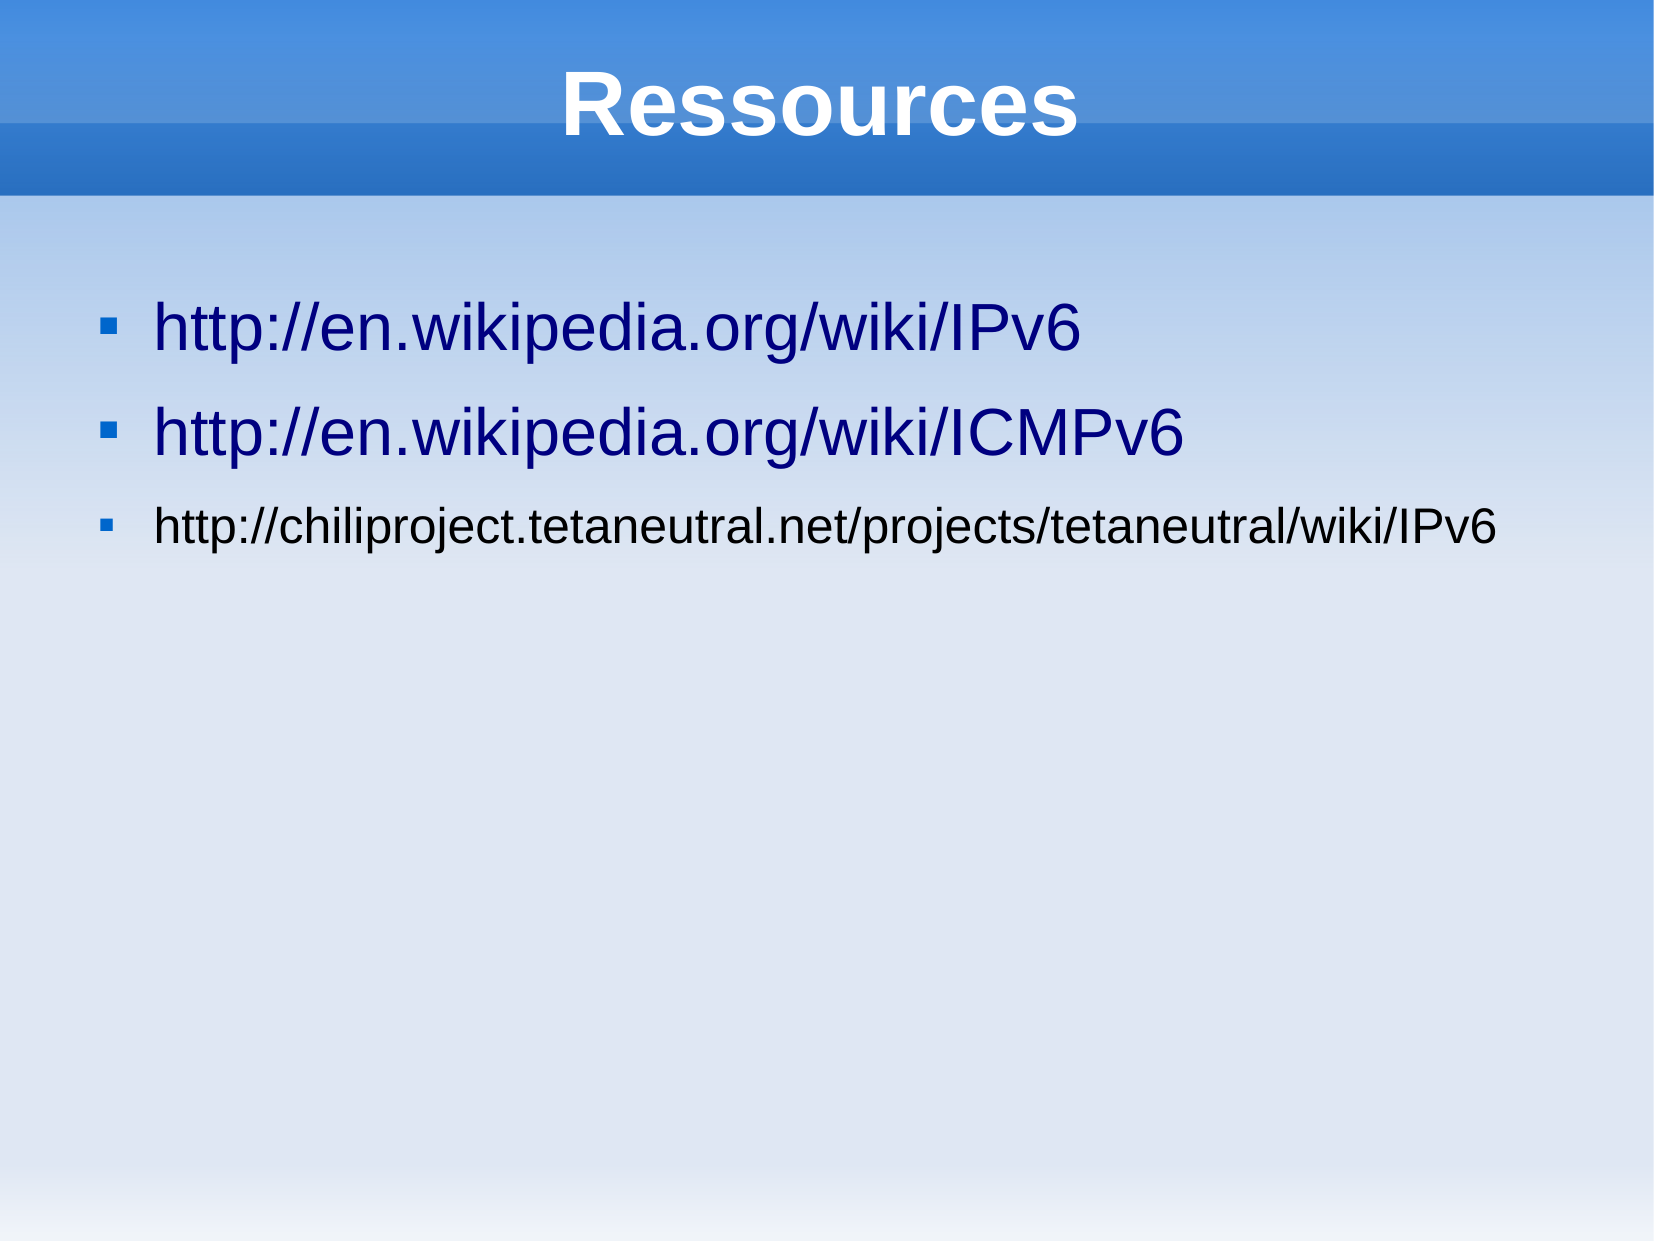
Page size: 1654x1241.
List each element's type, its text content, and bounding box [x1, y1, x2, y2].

title Ressources [76, 7, 1565, 200]
list http://en.wikipedia.org/wiki/IPv6 http://en.wikipedia.org/wiki/ICMPv6 http://chiliproject.tetaneutral.net/projects/tetaneutral/wiki/IPv6 [82, 290, 1571, 1094]
picture [0, 0, 1654, 1241]
